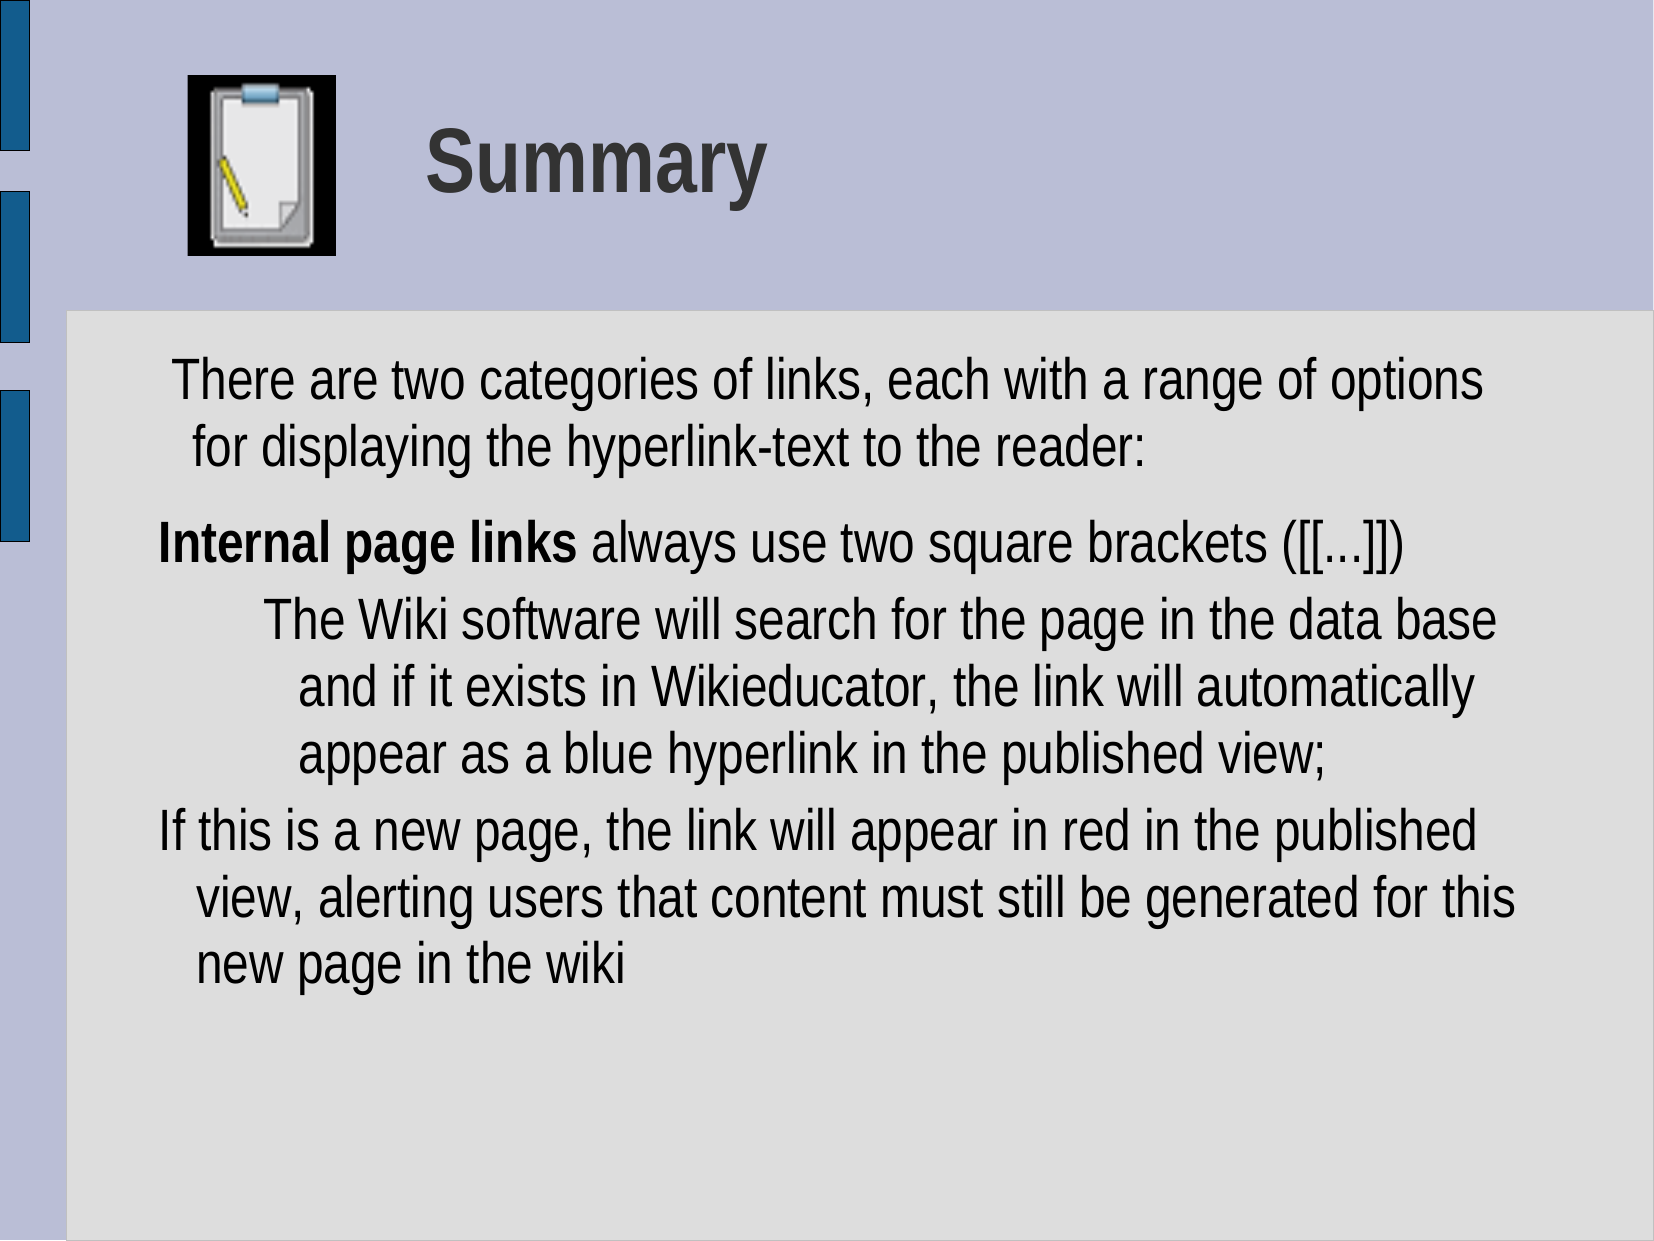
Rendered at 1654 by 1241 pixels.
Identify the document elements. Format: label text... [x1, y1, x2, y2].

picture [187, 75, 338, 263]
list There are two categories of links, each with a range of options for displaying the hyperlink-text to the reader: Internal page links always use two square brackets ([[...]]) The Wiki software will search for the page in the data base and if it exists in Wikieducator, the link will automatically appear as a blue hyperlink in the published view; If this is a new page, the link will appear in red in the published view, alerting users that content must still be generated for this new page in the wiki [121, 344, 1534, 1127]
title Summary [425, 55, 1163, 263]
